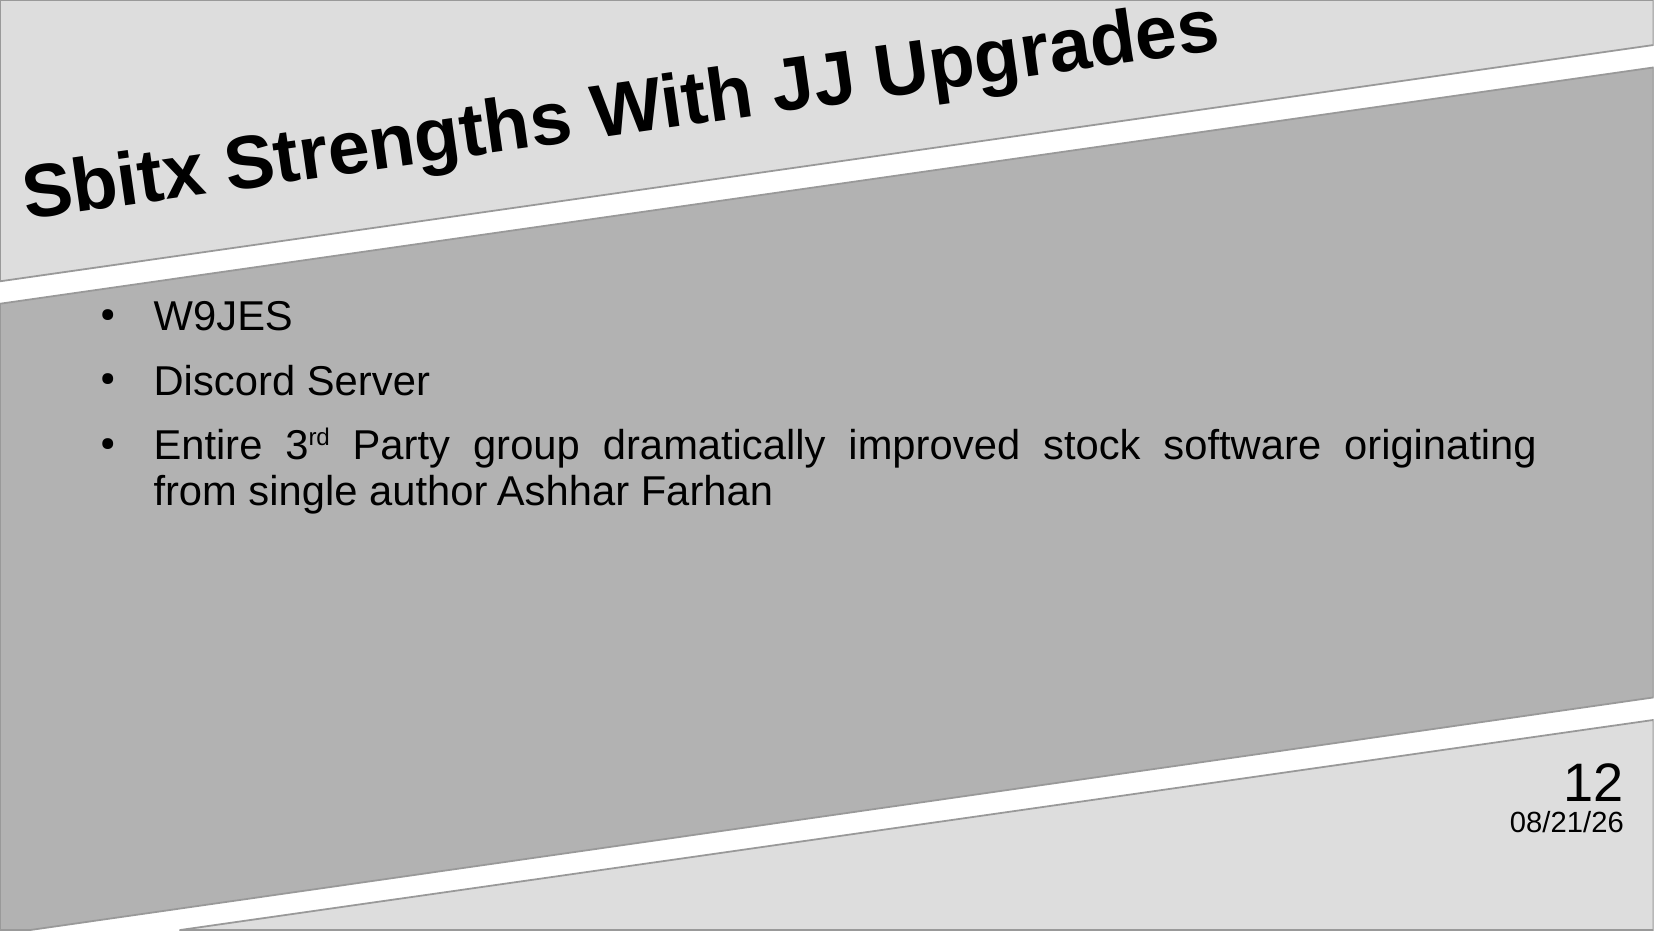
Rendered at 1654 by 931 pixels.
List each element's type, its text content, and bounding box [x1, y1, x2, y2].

title Sbitx Strengths With JJ Upgrades [11, 0, 1496, 272]
list W9JES Discord Server Entire 3rd Party group dramatically improved stock software originating from single author Ashhar Farhan [82, 292, 1538, 833]
